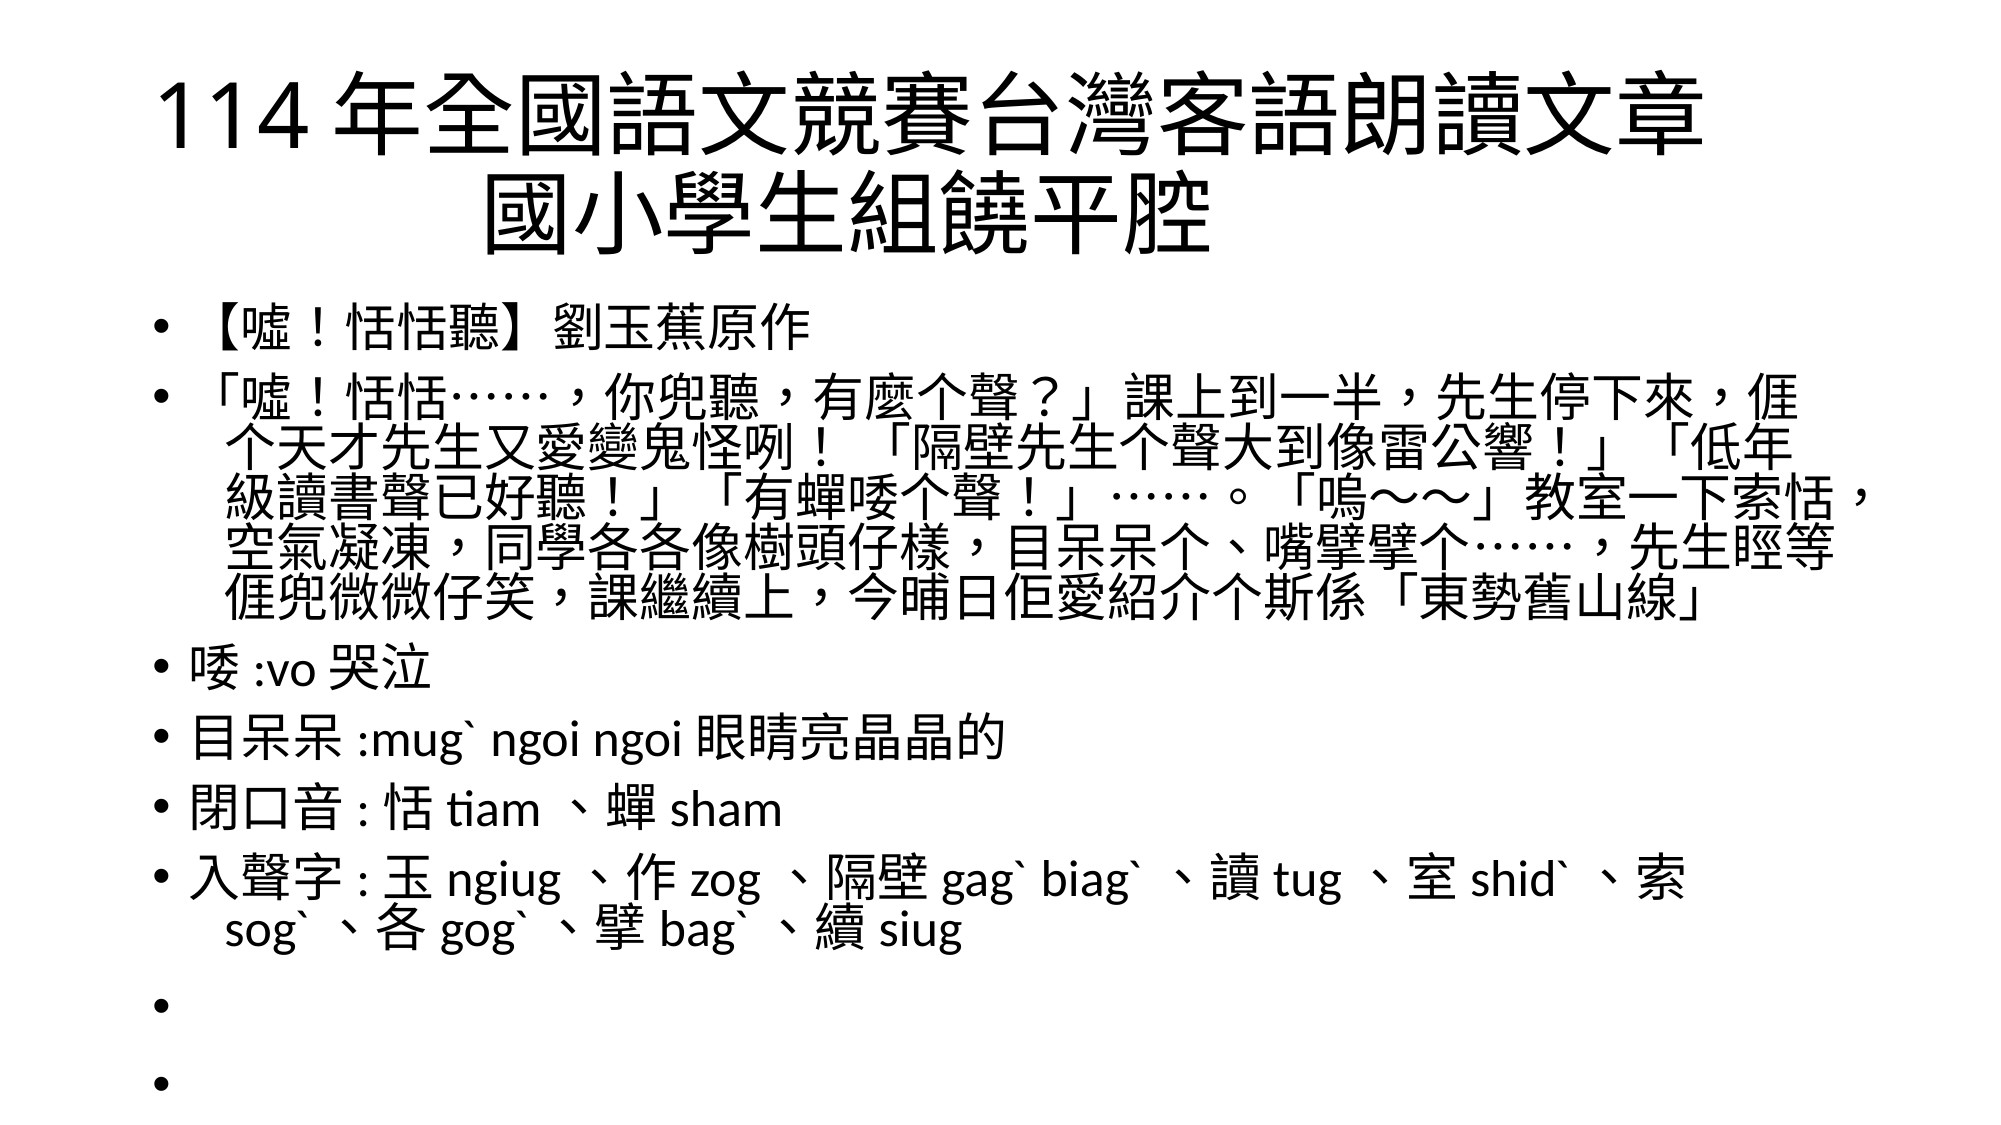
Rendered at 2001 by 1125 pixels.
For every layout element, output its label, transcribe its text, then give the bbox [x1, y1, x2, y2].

list 【噓！恬恬聽】劉玉蕉原作 「噓！恬恬……，你兜聽，有麼个聲？」課上到一半，先生停下來，𠊎个天才先生又愛變鬼怪咧！ 「隔壁先生个聲大到像雷公響！」「低年級讀書聲已好聽！」「有蟬唩个聲！」……。「嗚～～」教室一下索恬，空氣凝凍，同學各各像樹頭仔樣，目呆呆个、嘴擘擘个……，先生䀴等𠊎兜微微仔笑，課繼續上，今晡日佢愛紹介个斯係「東勢舊山線」 唩:vo哭泣 目呆呆:mugˋ ngoi ngoi眼睛亮晶晶的 閉口音:恬tiam、蟬sham 入聲字:玉ngiug、作zog、隔壁gagˋ biagˋ、讀tug、室shidˋ、索sogˋ、各gogˋ、擘bagˋ、續siug [137, 299, 1863, 1014]
title 114年全國語文競賽台灣客語朗讀文章 國小學生組饒平腔 [137, 59, 1863, 278]
